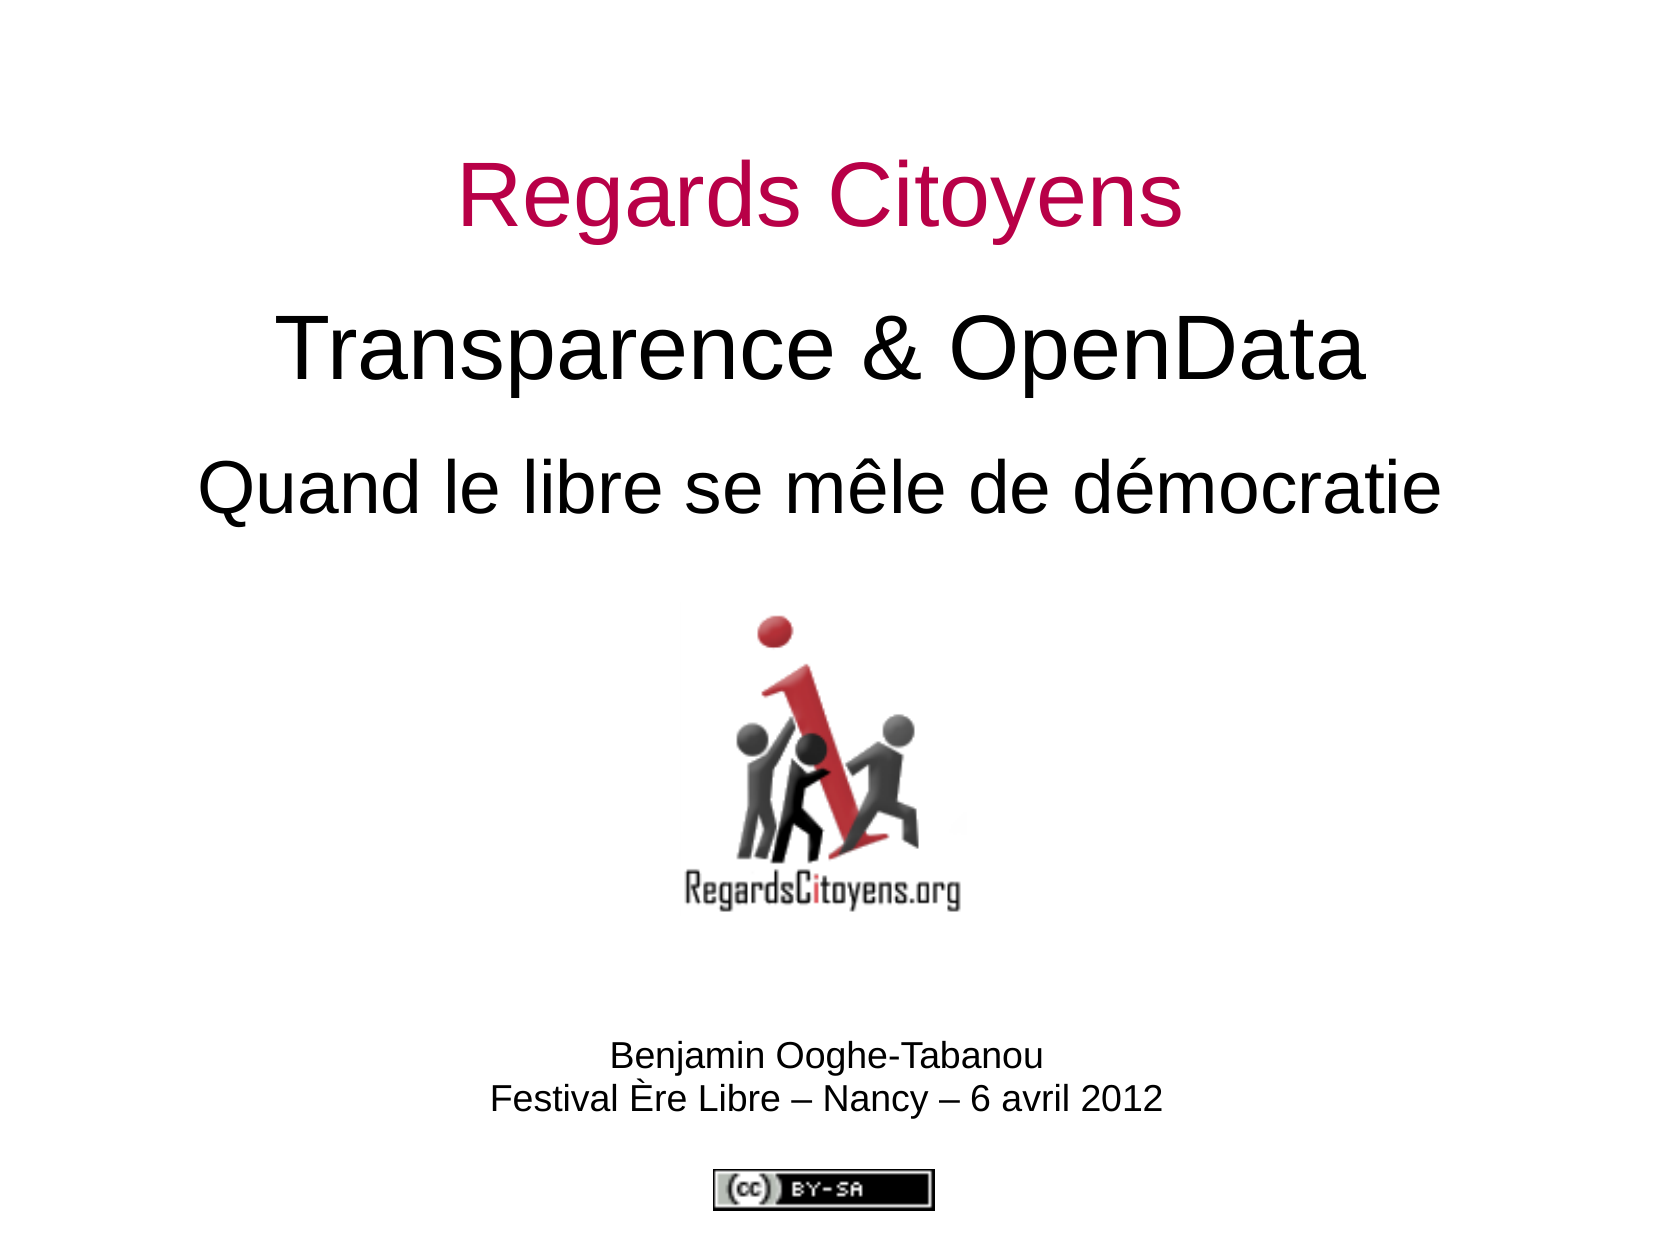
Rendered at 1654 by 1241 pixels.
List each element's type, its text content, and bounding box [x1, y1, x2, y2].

title Regards Citoyens Transparence & OpenData Quand le libre se mêle de démocratie [76, 142, 1565, 530]
picture [679, 602, 967, 916]
text_box Benjamin Ooghe-Tabanou Festival Ère Libre – Nancy – 6 avril 2012 [0, 1027, 1654, 1127]
picture [713, 1169, 935, 1211]
